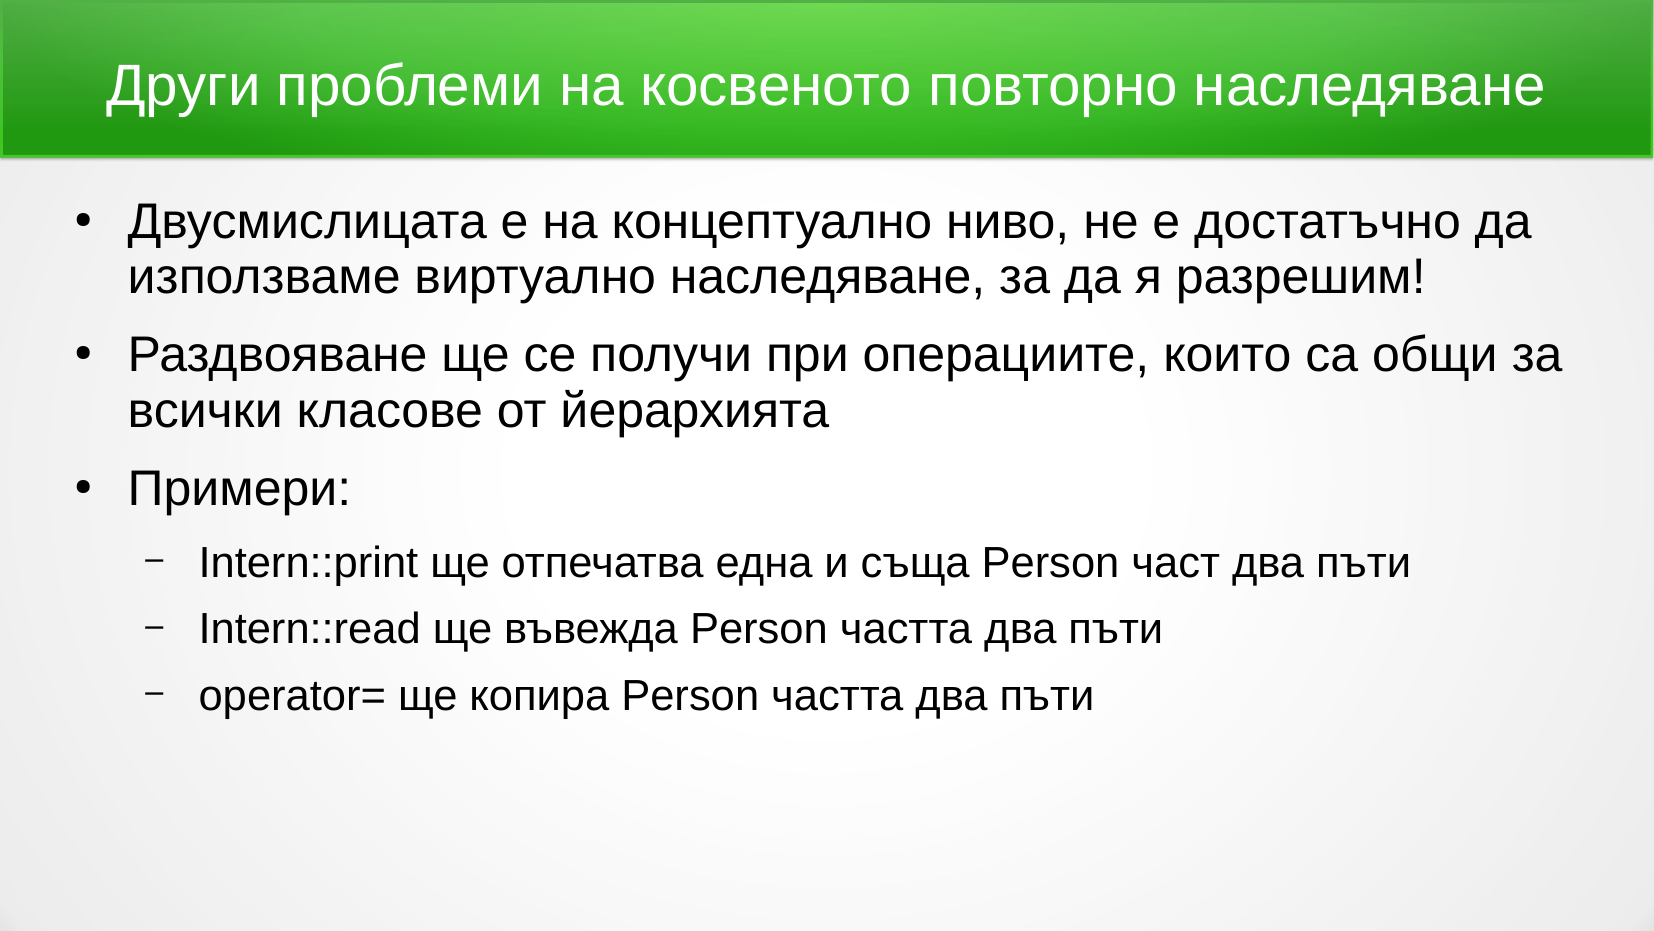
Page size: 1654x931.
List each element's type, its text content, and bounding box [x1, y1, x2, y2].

title Други проблеми на косвеното повторно наследяване [82, 36, 1571, 135]
list Двусмислицата е на концептуално ниво, не е достатъчно да използваме виртуално наследяване, за да я разрешим! Раздвояване ще се получи при операциите, които са общи за всички класове от йерархията Примери: Intern::print ще отпечатва една и съща Person част два пъти Intern::read ще въвежда Person частта два пъти operator= ще копира Person частта два пъти [56, 192, 1619, 898]
